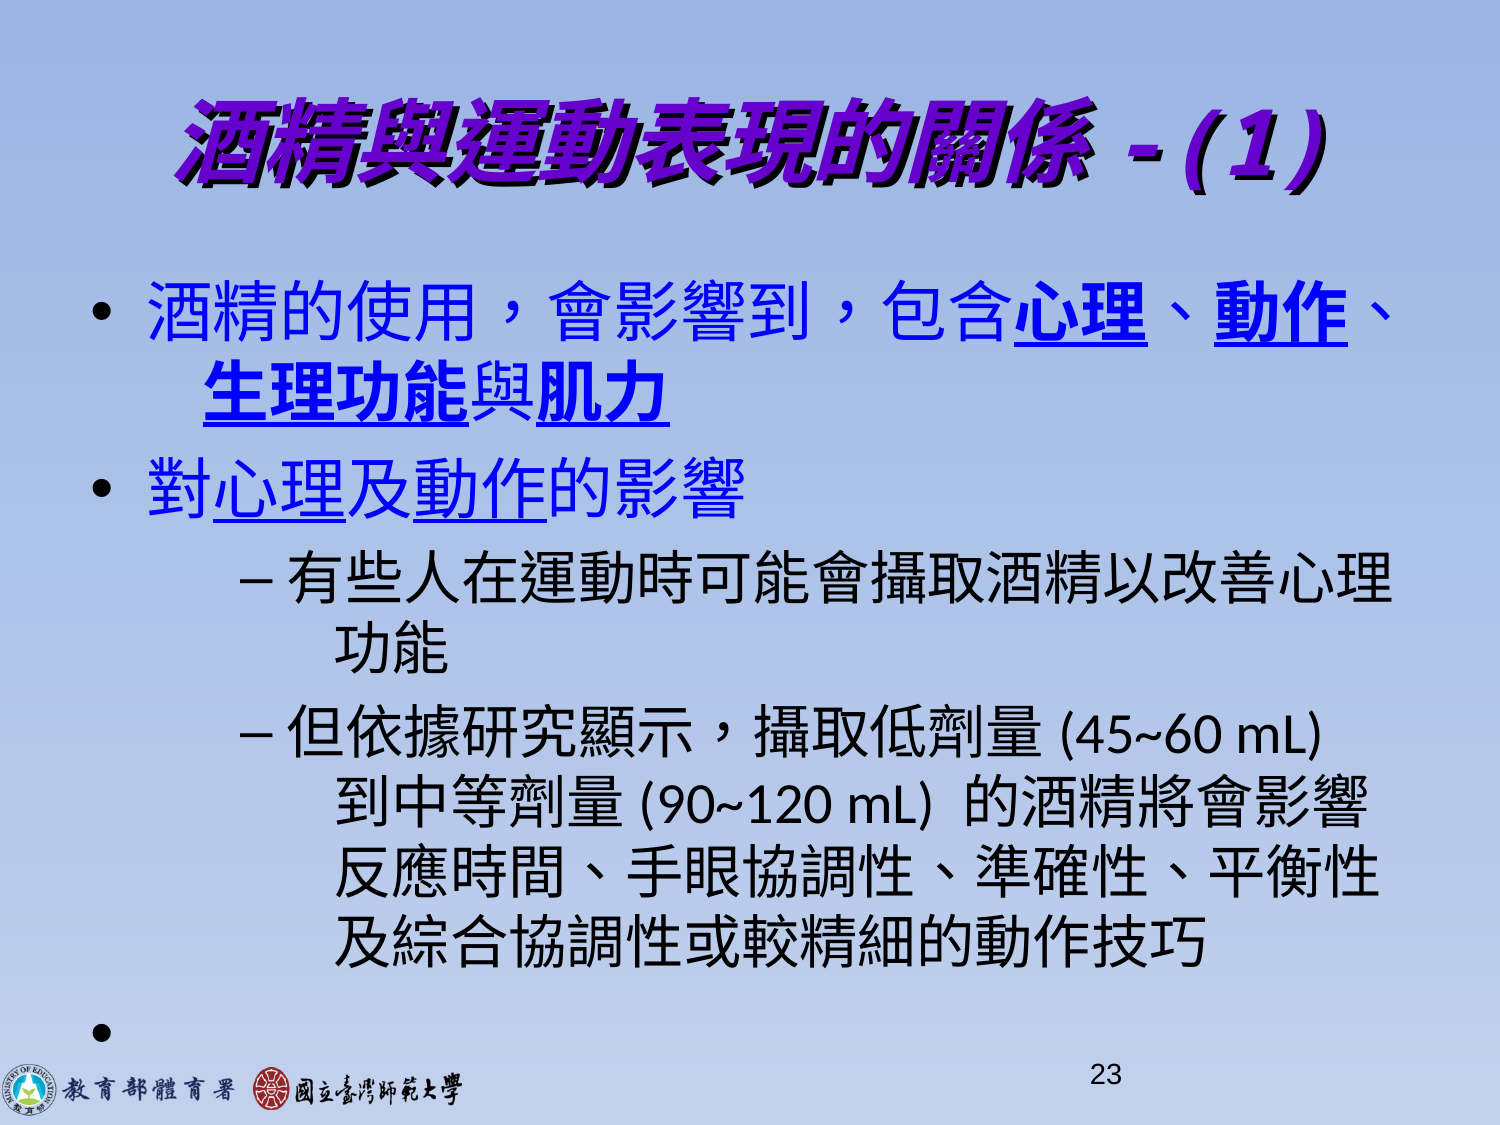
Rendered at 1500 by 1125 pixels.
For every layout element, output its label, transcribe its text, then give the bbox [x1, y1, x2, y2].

list 酒精的使用，會影響到，包含心理、動作、生理功能與肌力 對心理及動作的影響 有些人在運動時可能會攝取酒精以改善心理功能 但依據研究顯示，攝取低劑量(45~60 mL) 到中等劑量(90~120 mL) 的酒精將會影響反應時間、手眼協調性、準確性、平衡性及綜合協調性或較精細的動作技巧 [75, 262, 1426, 1005]
text_box 23 [1074, 1042, 1426, 1103]
title 酒精與運動表現的關係-(1) [75, 45, 1426, 233]
